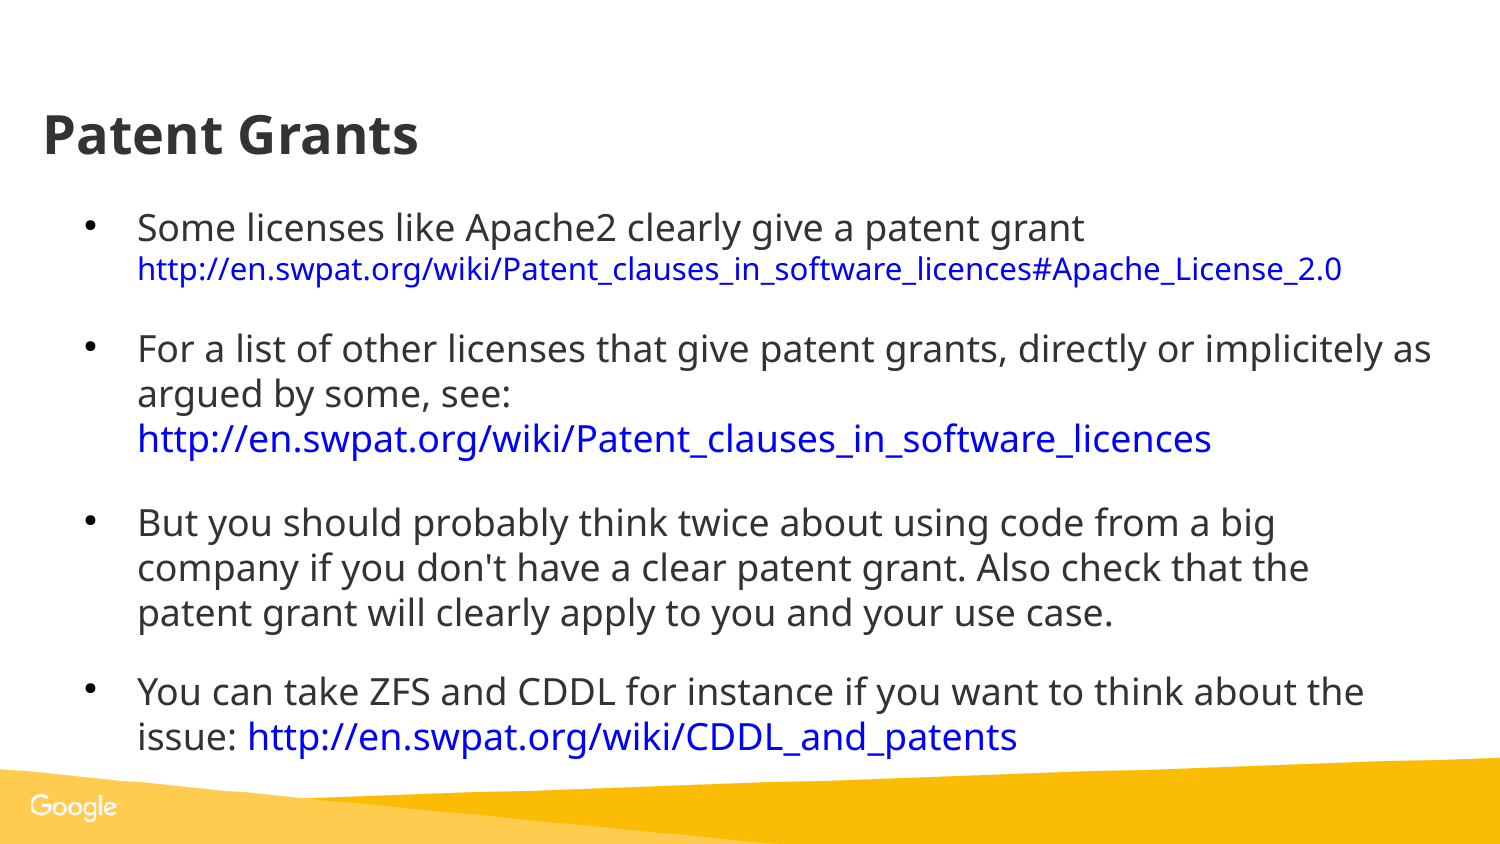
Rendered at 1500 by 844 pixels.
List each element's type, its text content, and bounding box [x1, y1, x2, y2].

text_box Patent Grants [27, 85, 1478, 210]
picture [0, 0, 1500, 844]
list Some licenses like Apache2 clearly give a patent grant http://en.swpat.org/wiki/Patent_clauses_in_software_licences#Apache_License_2.0 For a list of other licenses that give patent grants, directly or implicitely as argued by some, see: http://en.swpat.org/wiki/Patent_clauses_in_software_licences But you should probably think twice about using code from a big company if you don't have a clear patent grant. Also check that the patent grant will clearly apply to you and your use case. You can take ZFS and CDDL for instance if you want to think about the issue: http://en.swpat.org/wiki/CDDL_and_patents [51, 210, 1449, 750]
